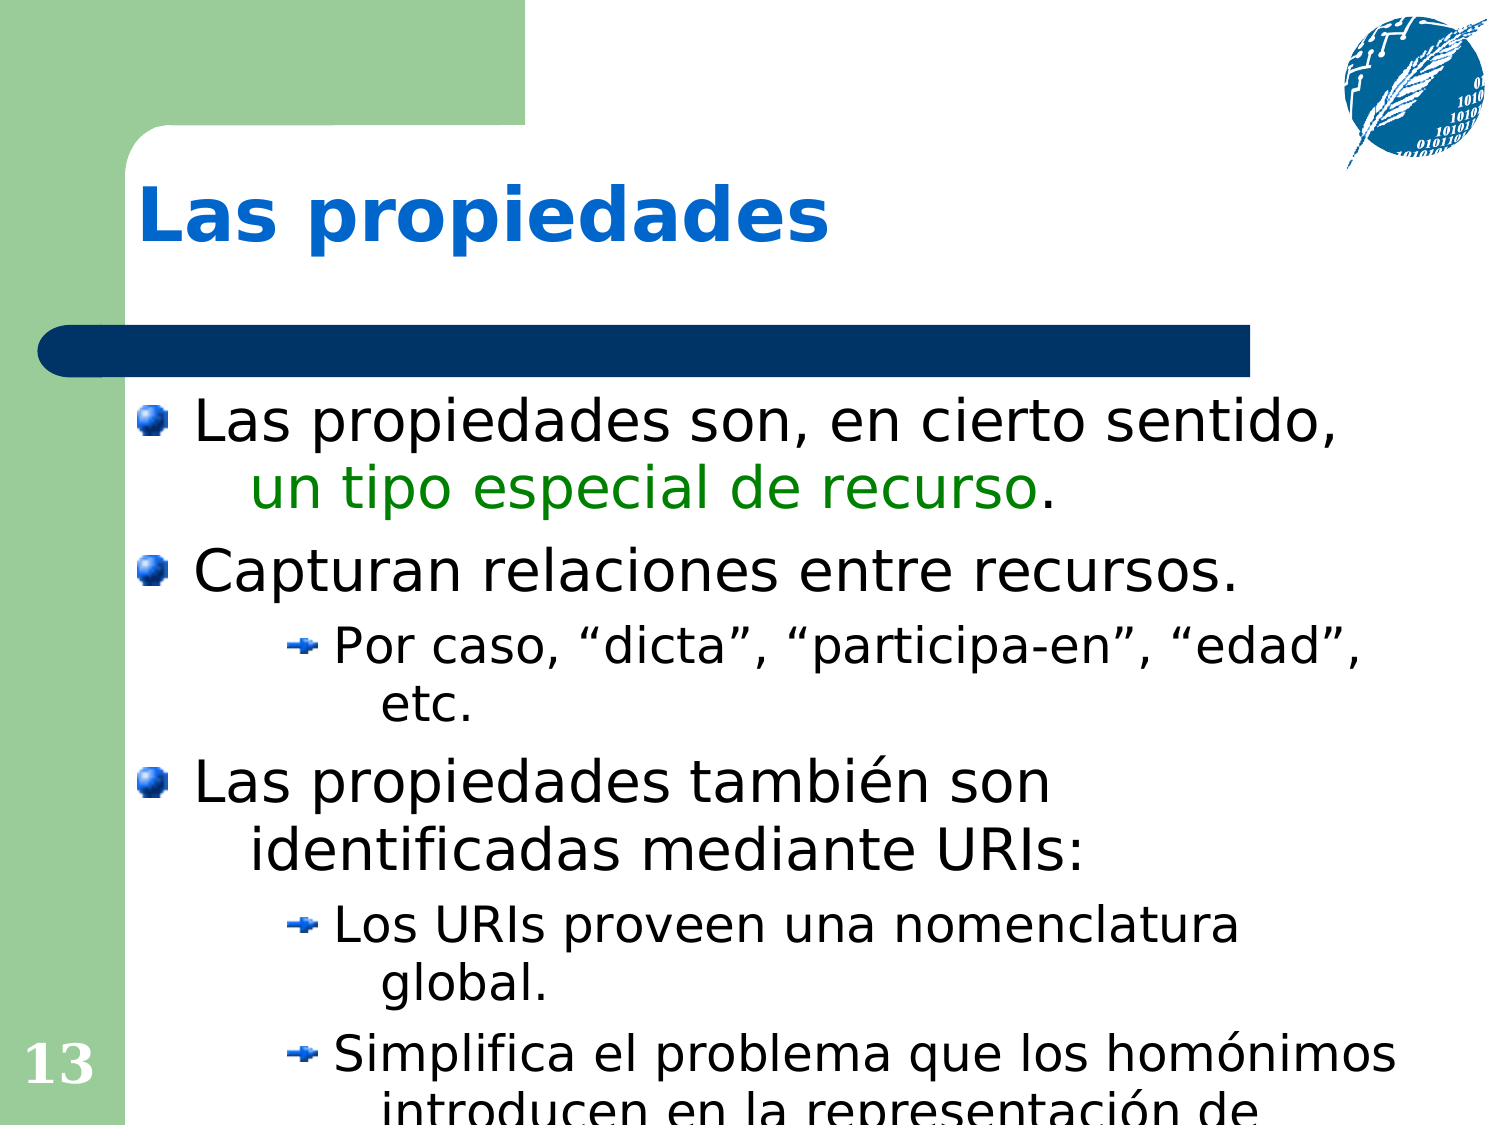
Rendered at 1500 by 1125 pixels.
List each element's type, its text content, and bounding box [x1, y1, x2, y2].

title Las propiedades [136, 135, 1413, 302]
list Las propiedades son, en cierto sentido, un tipo especial de recurso. Capturan relaciones entre recursos. Por caso, “dicta”, “participa-en”, “edad”, etc. Las propiedades también son identificadas mediante URIs: Los URIs proveen una nomenclatura global. Simplifica el problema que los homónimos introducen en la representación de conocimiento distribuido. [137, 387, 1400, 1090]
picture [1433, 139, 1440, 147]
picture [1436, 127, 1450, 136]
picture [1427, 138, 1431, 148]
picture [1416, 140, 1425, 149]
picture [1341, 15, 1487, 172]
